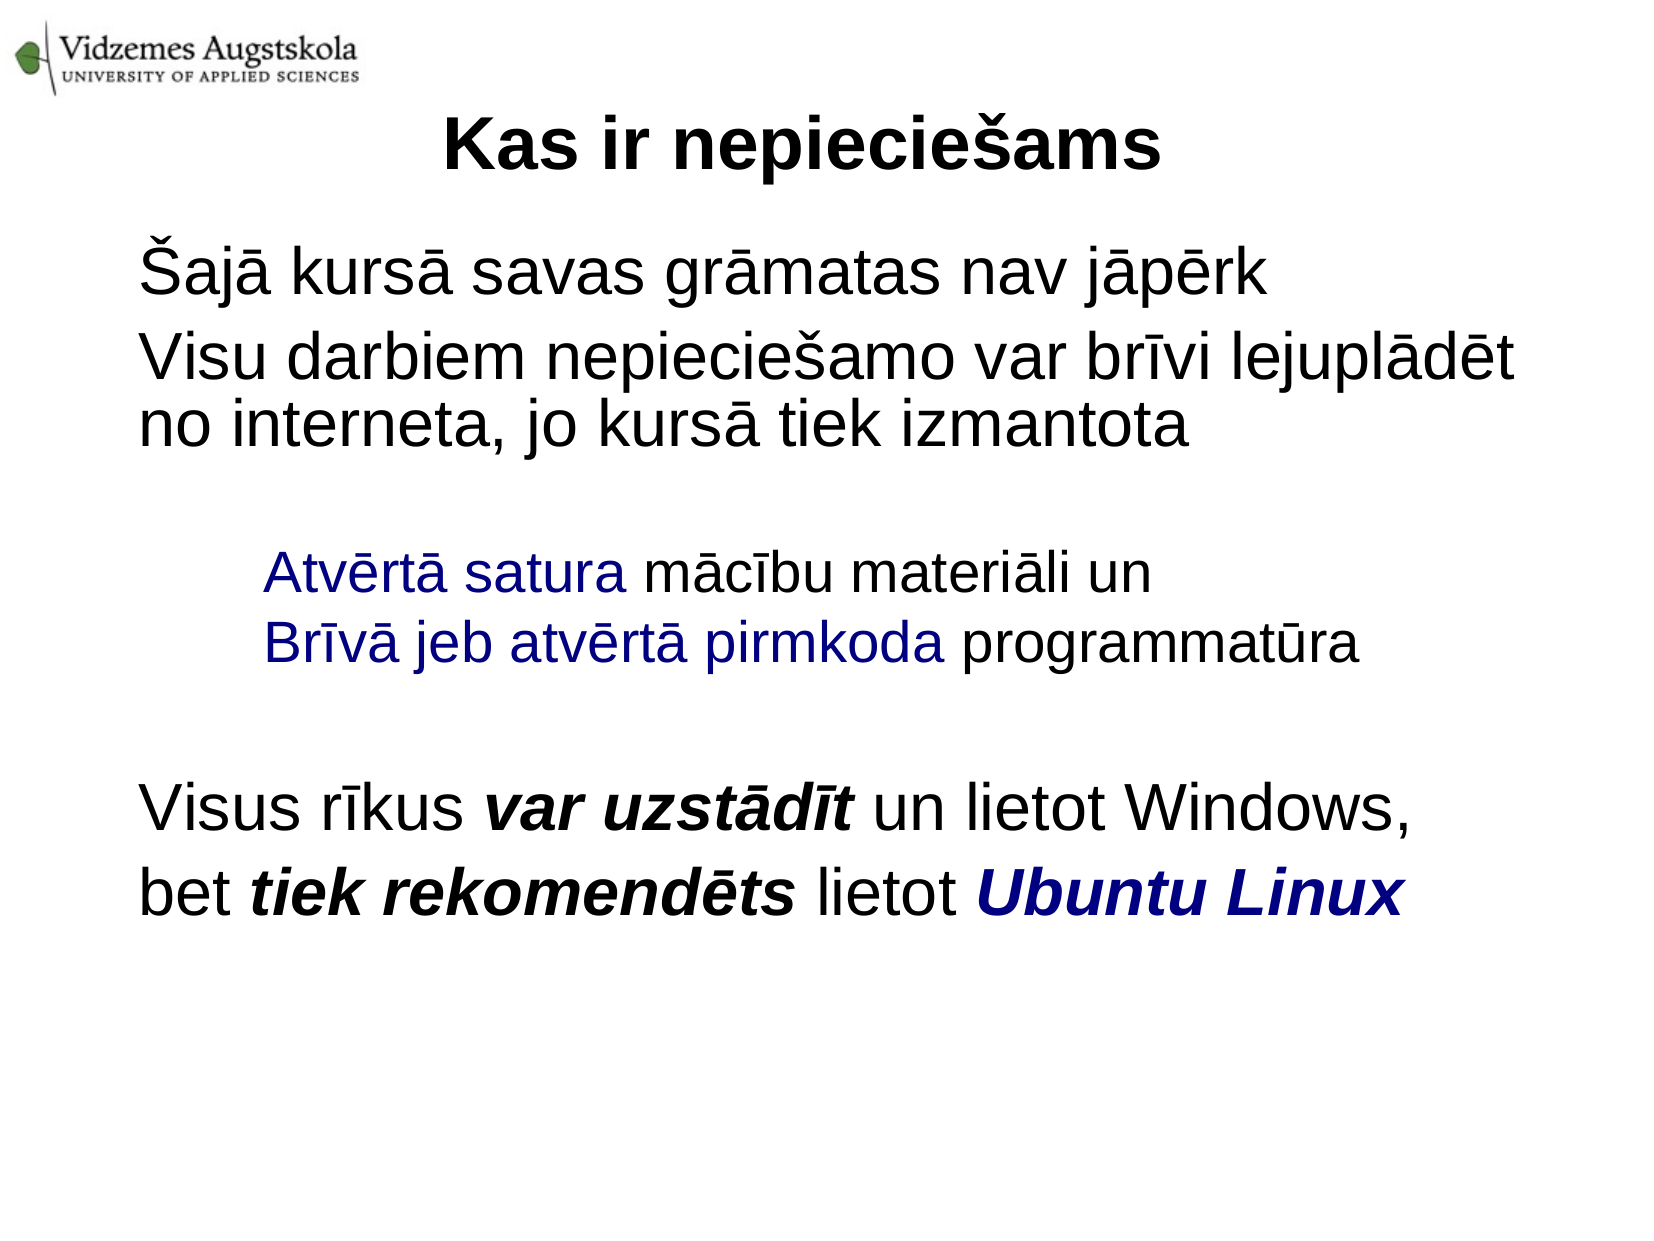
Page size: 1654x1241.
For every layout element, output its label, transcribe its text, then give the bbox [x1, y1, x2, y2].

picture [5, 2, 368, 113]
title Kas ir nepieciešams [94, 103, 1512, 188]
list Šajā kursā savas grāmatas nav jāpērk Visu darbiem nepieciešamo var brīvi lejuplādēt no interneta, jo kursā tiek izmantota Atvērtā satura mācību materiāli un Brīvā jeb atvērtā pirmkoda programmatūra Visus rīkus var uzstādīt un lietot Windows, bet tiek rekomendēts lietot Ubuntu Linux [82, 236, 1569, 1107]
